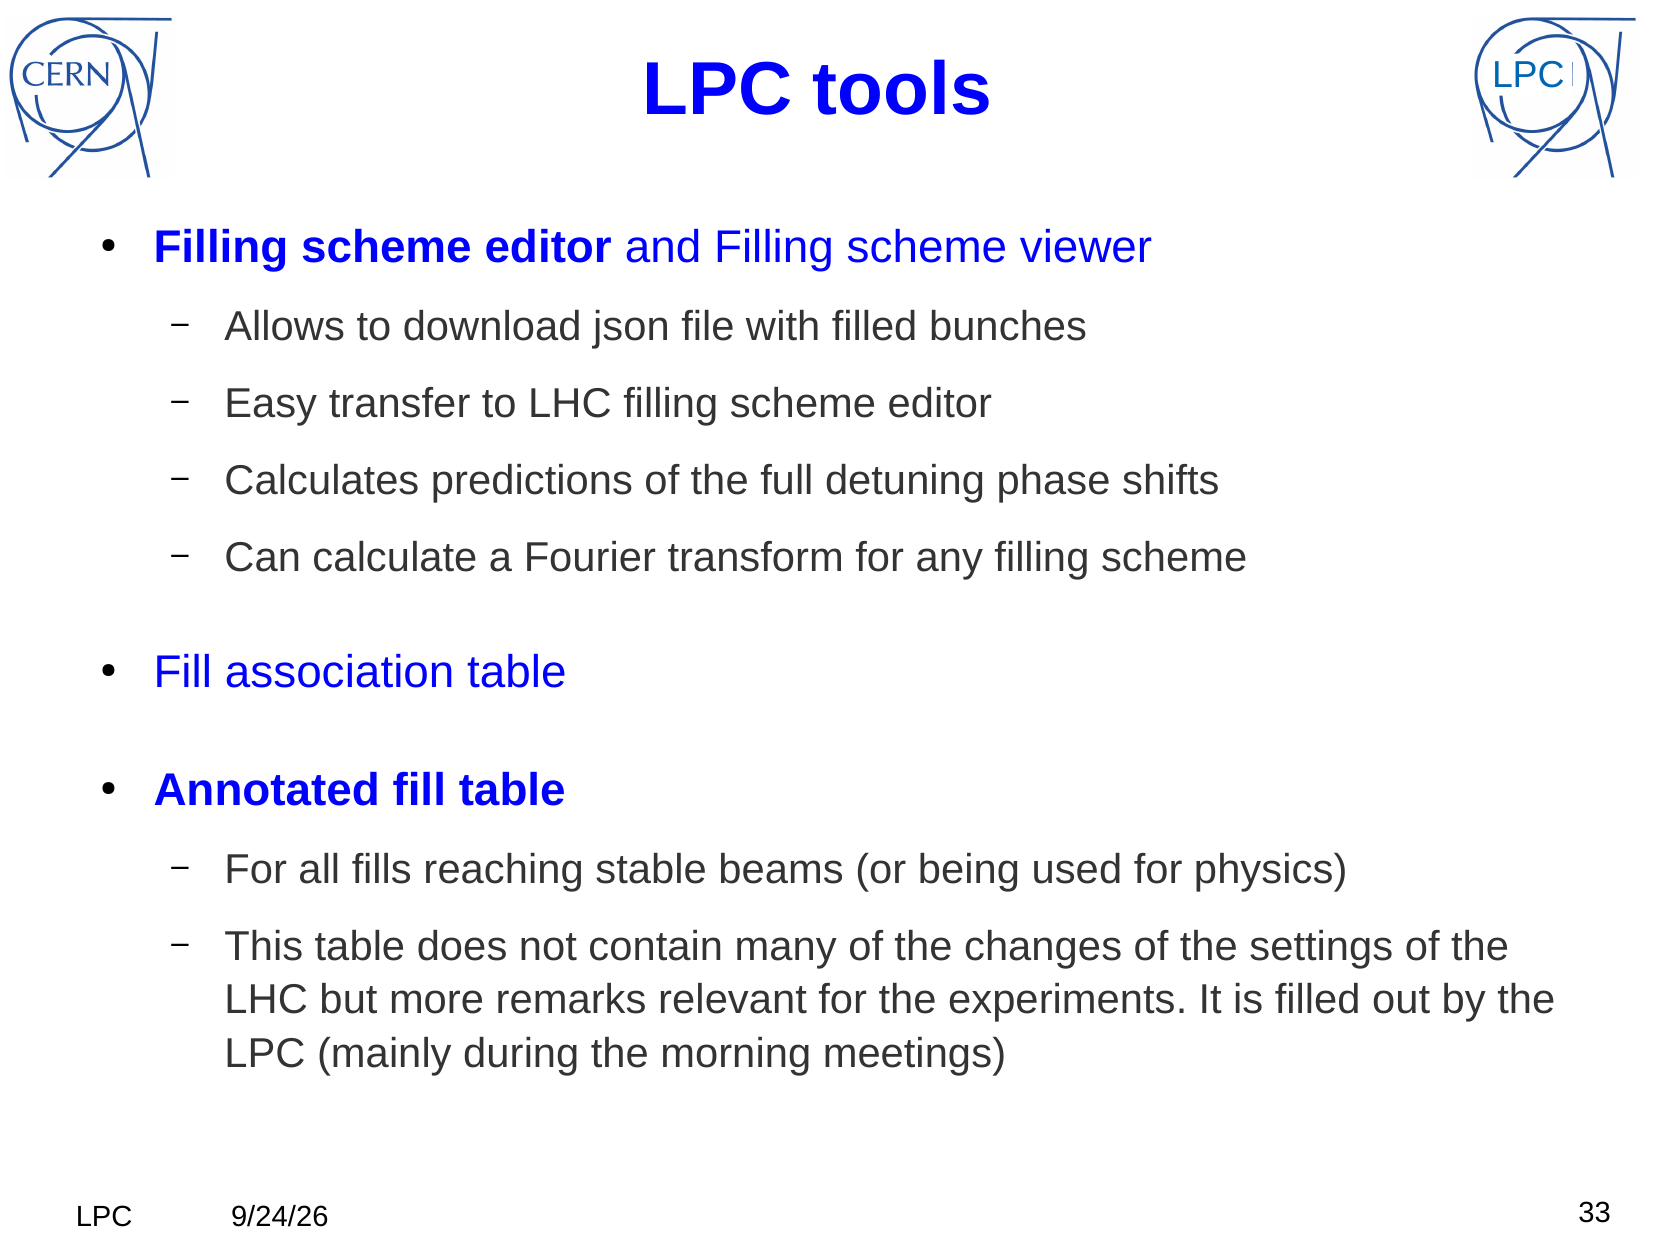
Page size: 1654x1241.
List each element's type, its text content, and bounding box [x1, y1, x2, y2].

picture [1470, 14, 1638, 180]
title LPC tools [173, 5, 1461, 172]
list Filling scheme editor and Filling scheme viewer Allows to download json file with filled bunches Easy transfer to LHC filling scheme editor Calculates predictions of the full detuning phase shifts Can calculate a Fourier transform for any filling scheme Fill association table Annotated fill table For all fills reaching stable beams (or being used for physics) This table does not contain many of the changes of the settings of the LHC but more remarks relevant for the experiments. It is filled out by the LPC (mainly during the morning meetings) [82, 195, 1571, 1141]
picture [5, 14, 174, 180]
